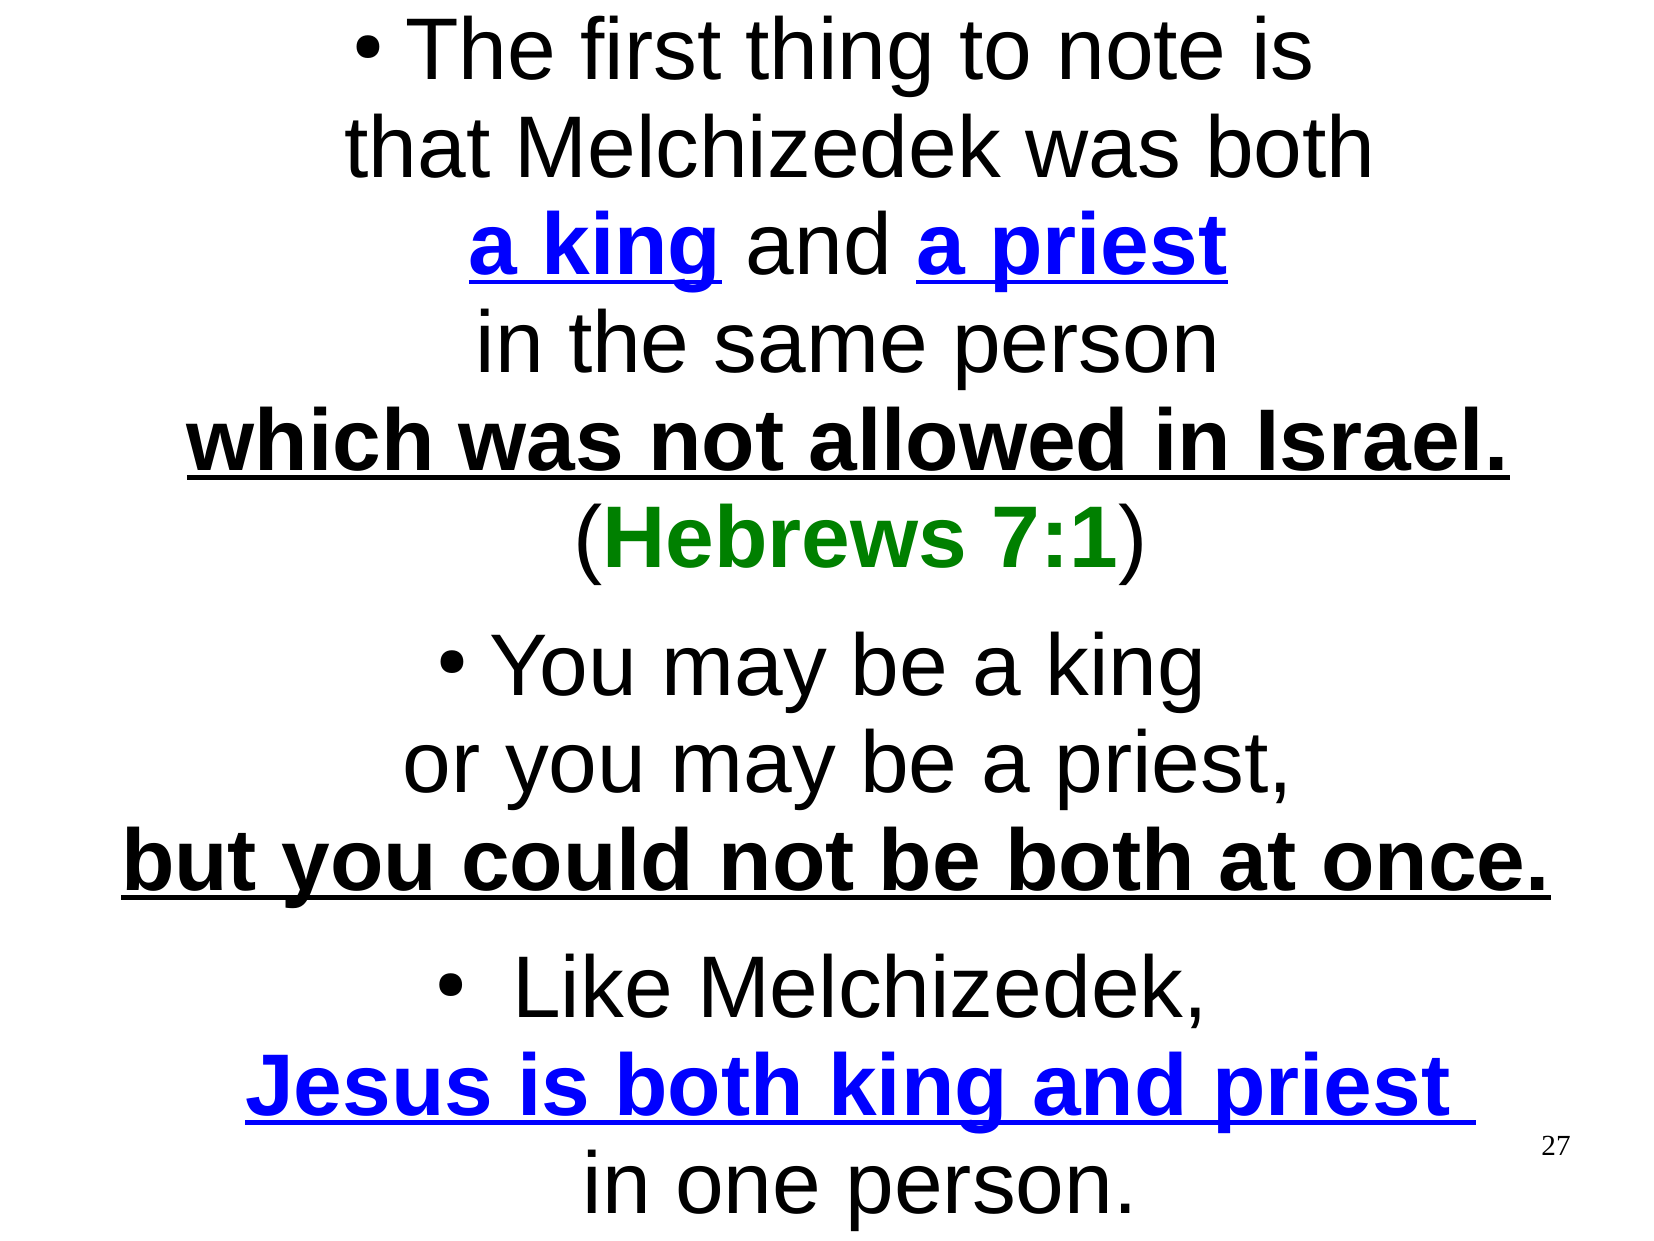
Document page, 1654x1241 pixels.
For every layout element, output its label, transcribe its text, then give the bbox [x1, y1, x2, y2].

list The first thing to note is that Melchizedek was both a king and a priest in the same person which was not allowed in Israel. (Hebrews 7:1) You may be a king or you may be a priest, but you could not be both at once. Like Melchizedek, Jesus is both king and priest in one person. [0, 0, 1651, 1238]
